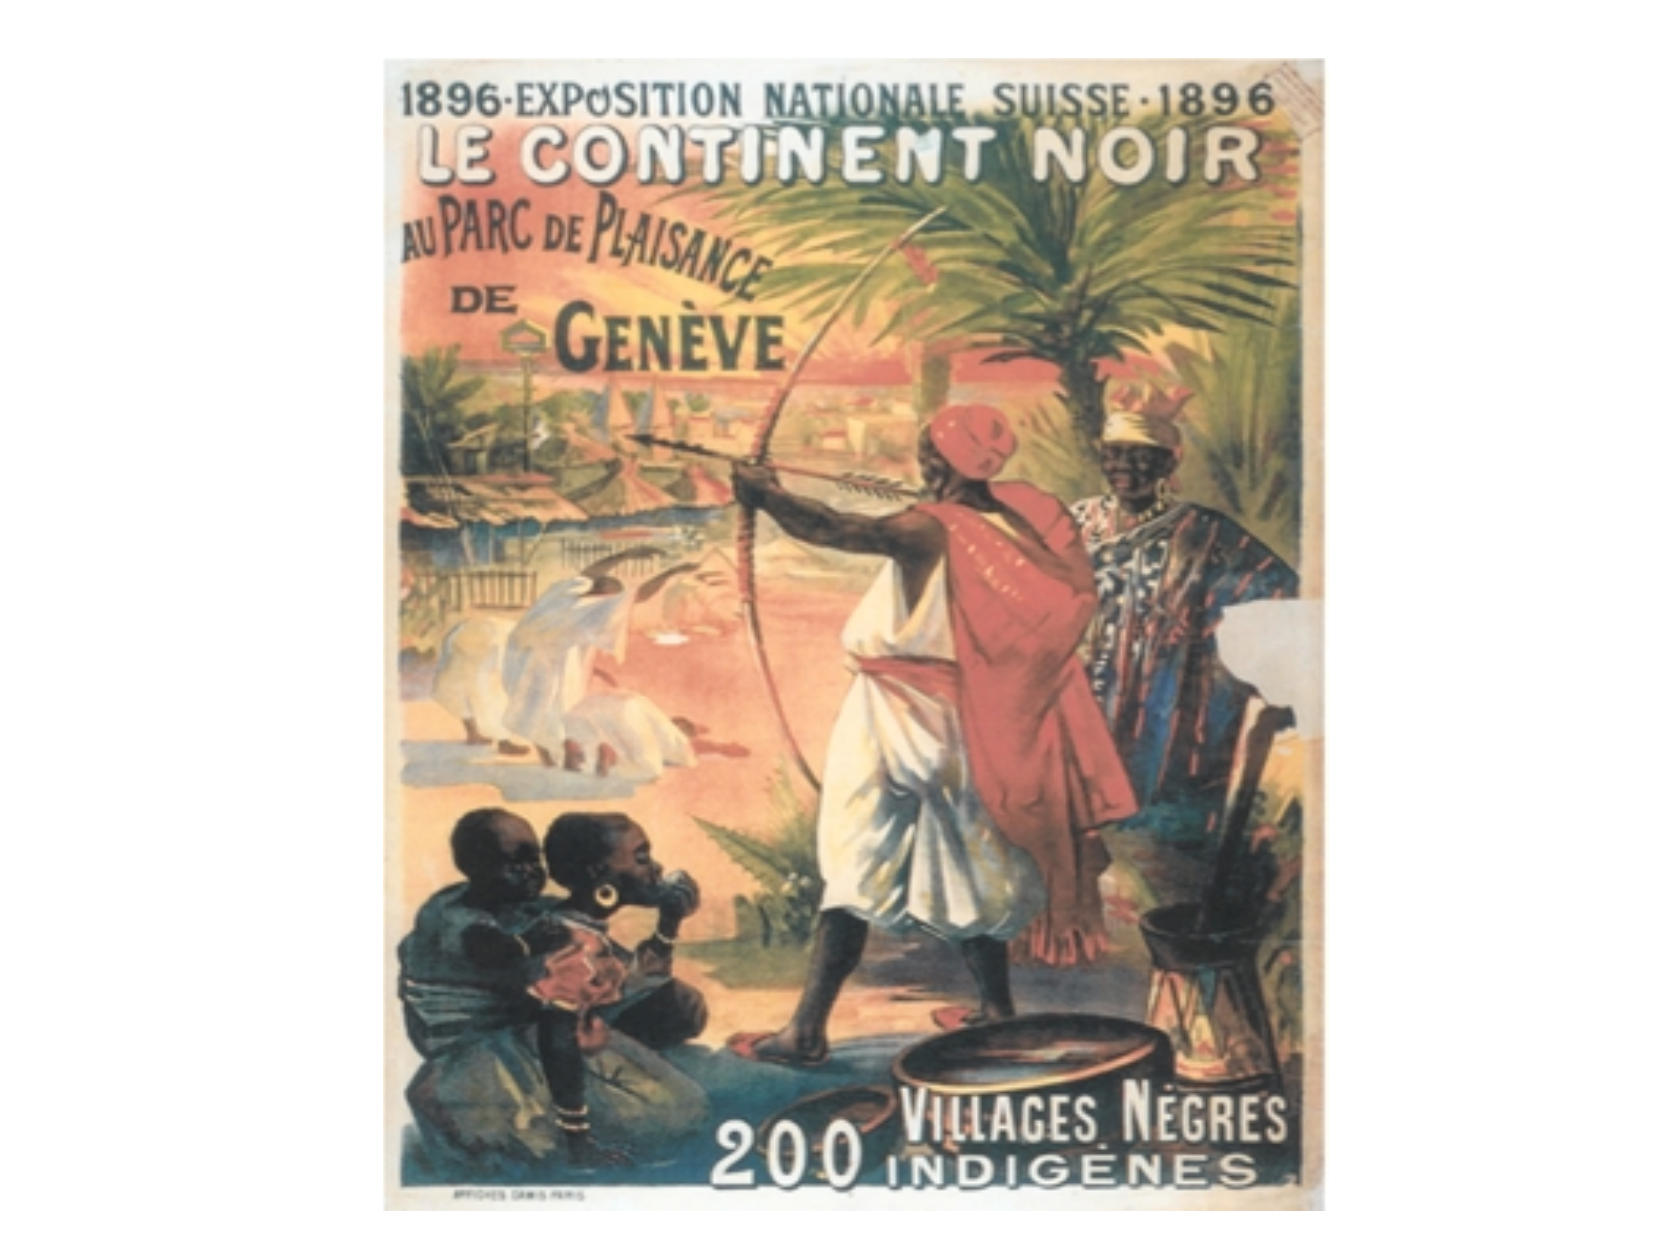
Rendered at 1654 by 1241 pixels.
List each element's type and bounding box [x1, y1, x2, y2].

picture [383, 58, 1329, 1211]
